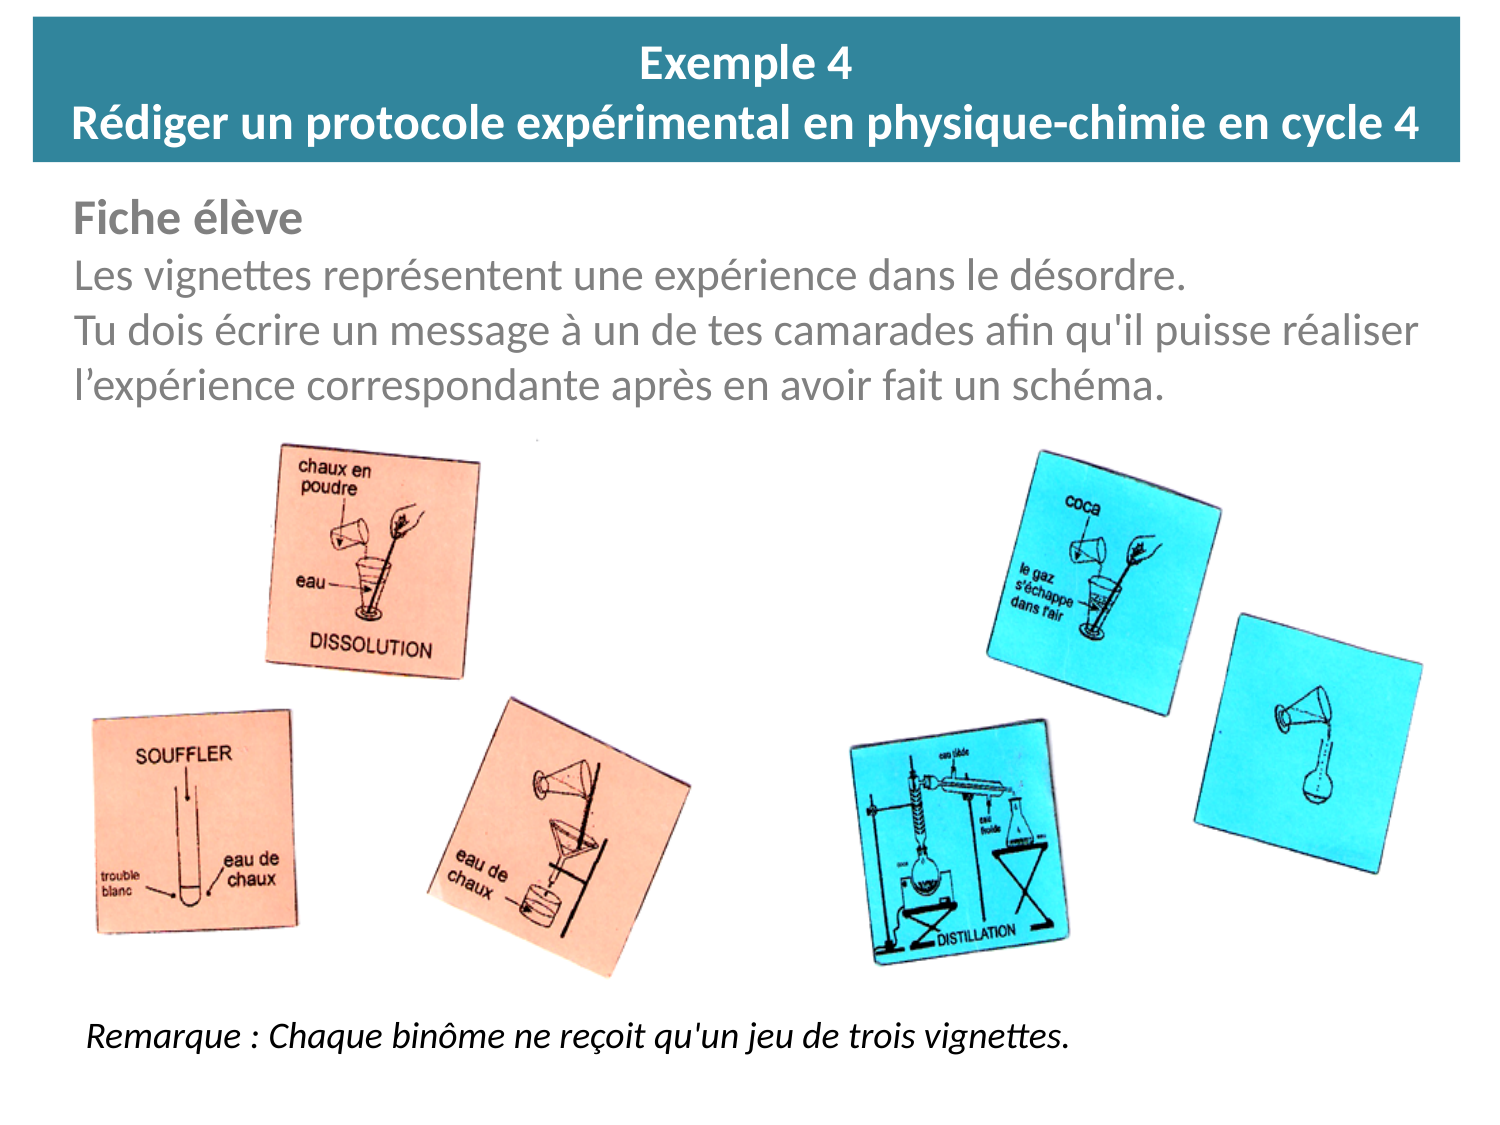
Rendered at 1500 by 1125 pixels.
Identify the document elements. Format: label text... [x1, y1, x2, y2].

text_box Exemple 4 Rédiger un protocole expérimental en physique-chimie en cycle 4 [32, 16, 1461, 163]
picture [59, 421, 707, 983]
text_box Remarque : Chaque binôme ne reçoit qu'un jeu de trois vignettes. [70, 1003, 1205, 1065]
picture [803, 421, 1443, 981]
text_box Fiche élève Les vignettes représentent une expérience dans le désordre. Tu dois écrire un message à un de tes camarades afin qu'il puisse réaliser l’expérience correspondante après en avoir fait un schéma. [58, 177, 1500, 421]
